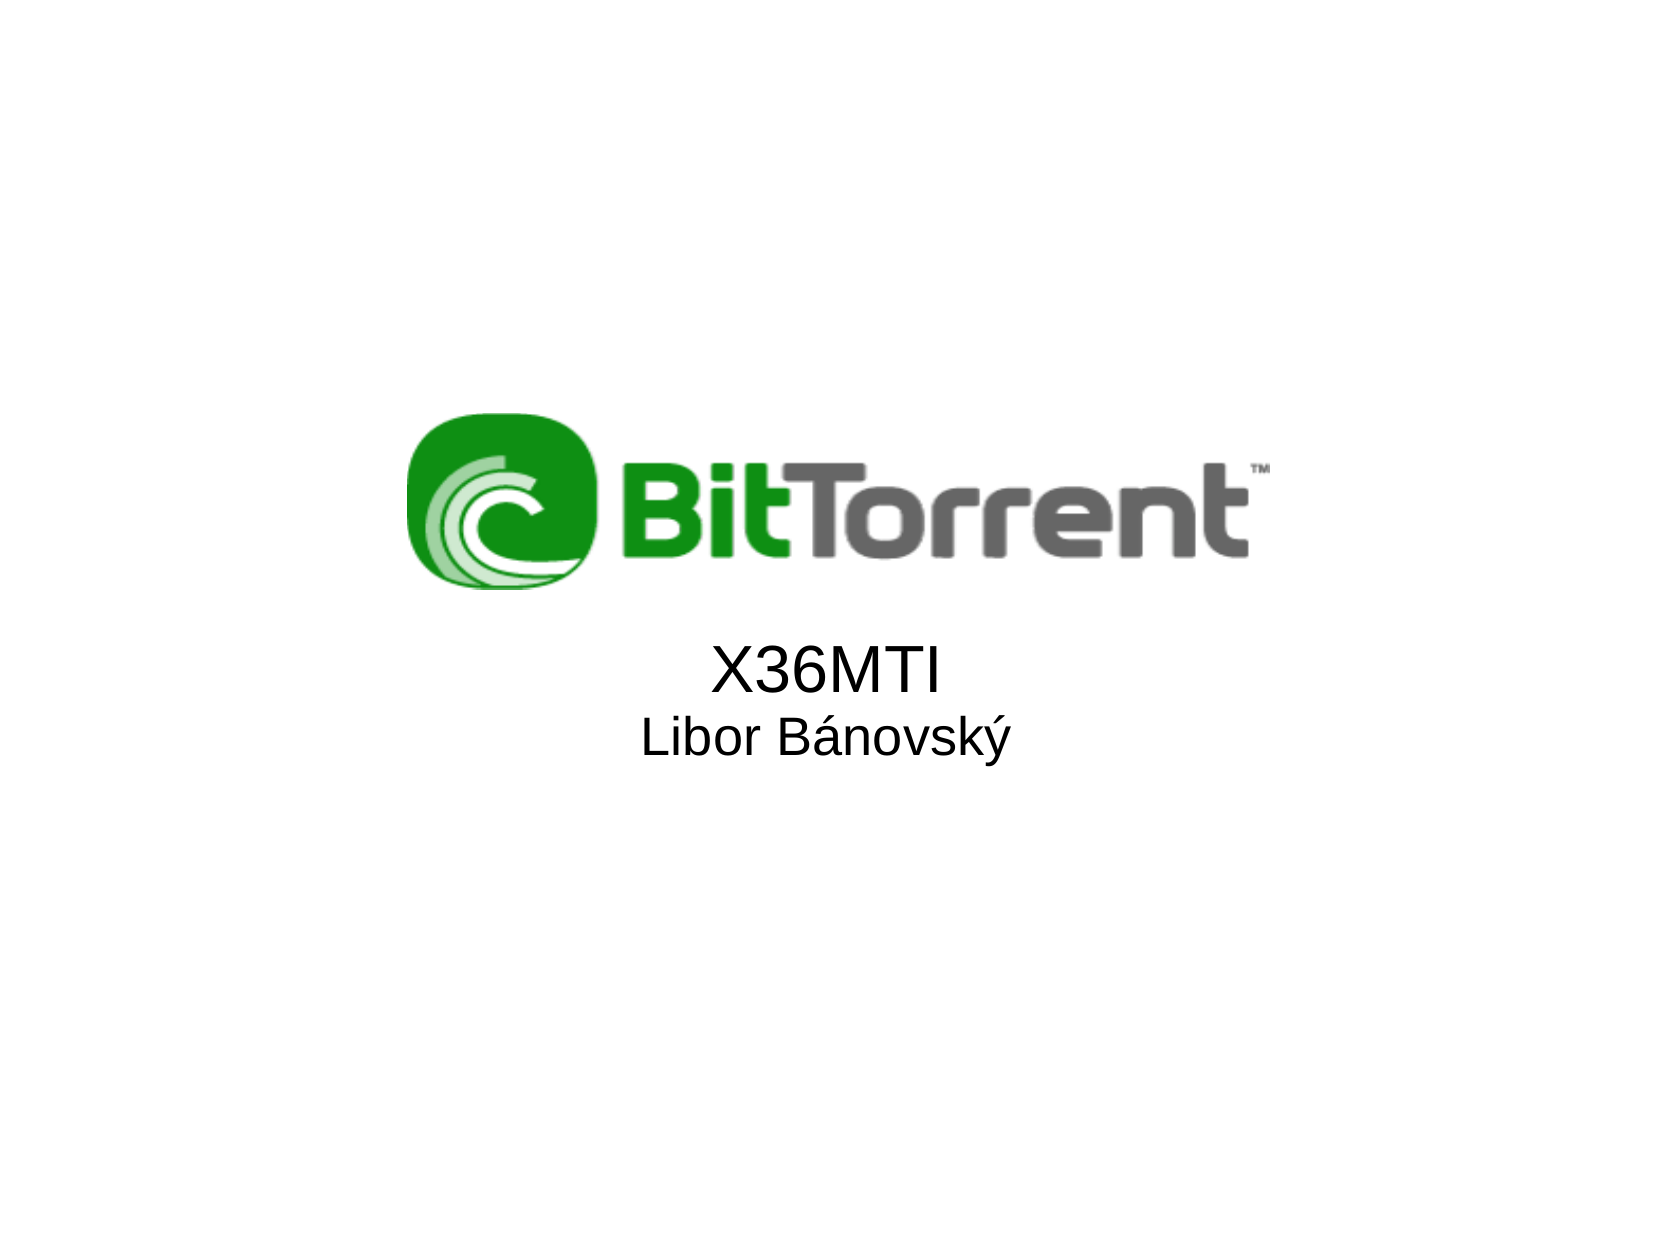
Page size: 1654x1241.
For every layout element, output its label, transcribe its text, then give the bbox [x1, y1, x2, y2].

subtitle X36MTI Libor Bánovský [82, 297, 1571, 1102]
